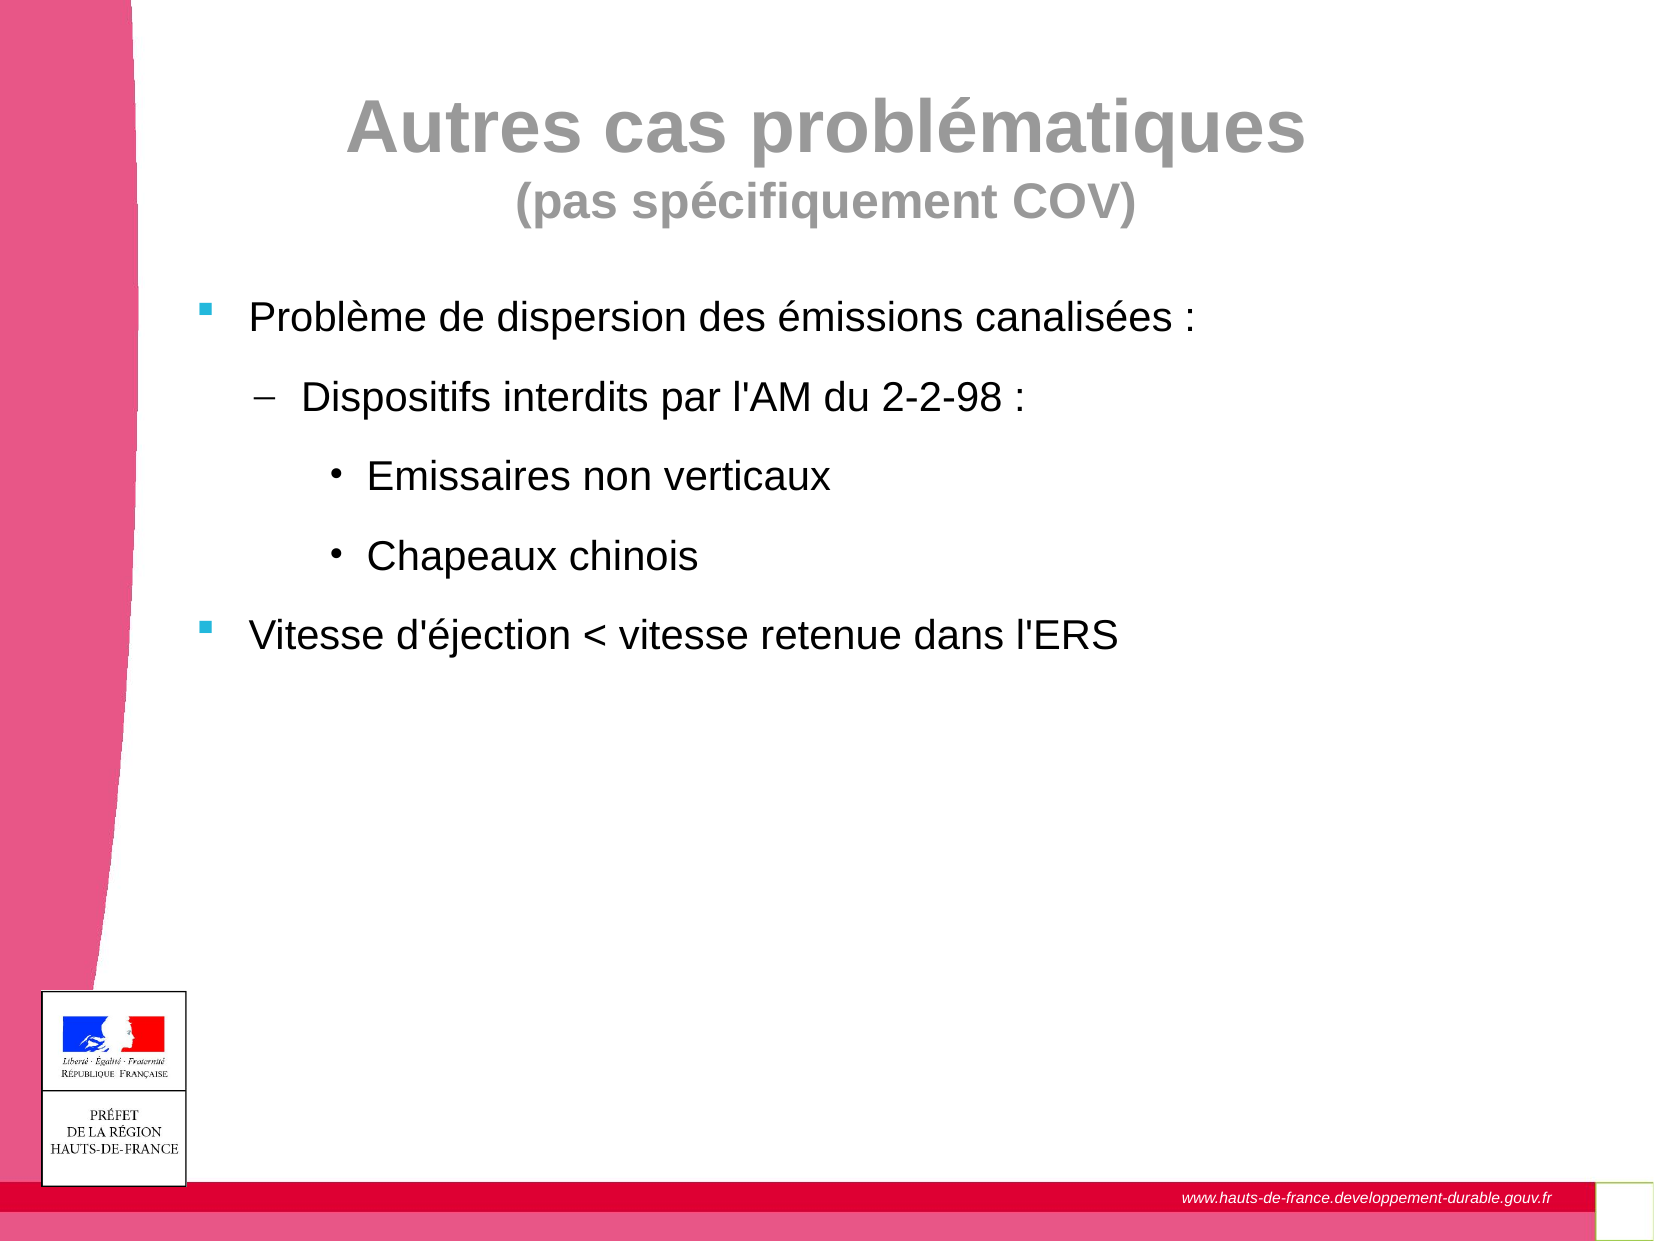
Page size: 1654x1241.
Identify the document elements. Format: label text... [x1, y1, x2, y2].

text_box Problème de dispersion des émissions canalisées : Dispositifs interdits par l'AM du 2-2-98 : Emissaires non verticaux Chapeaux chinois Vitesse d'éjection < vitesse retenue dans l'ERS [179, 290, 1509, 1164]
picture [0, 0, 1654, 1241]
text_box Autres cas problématiques (pas spécifiquement COV) [82, 49, 1571, 257]
